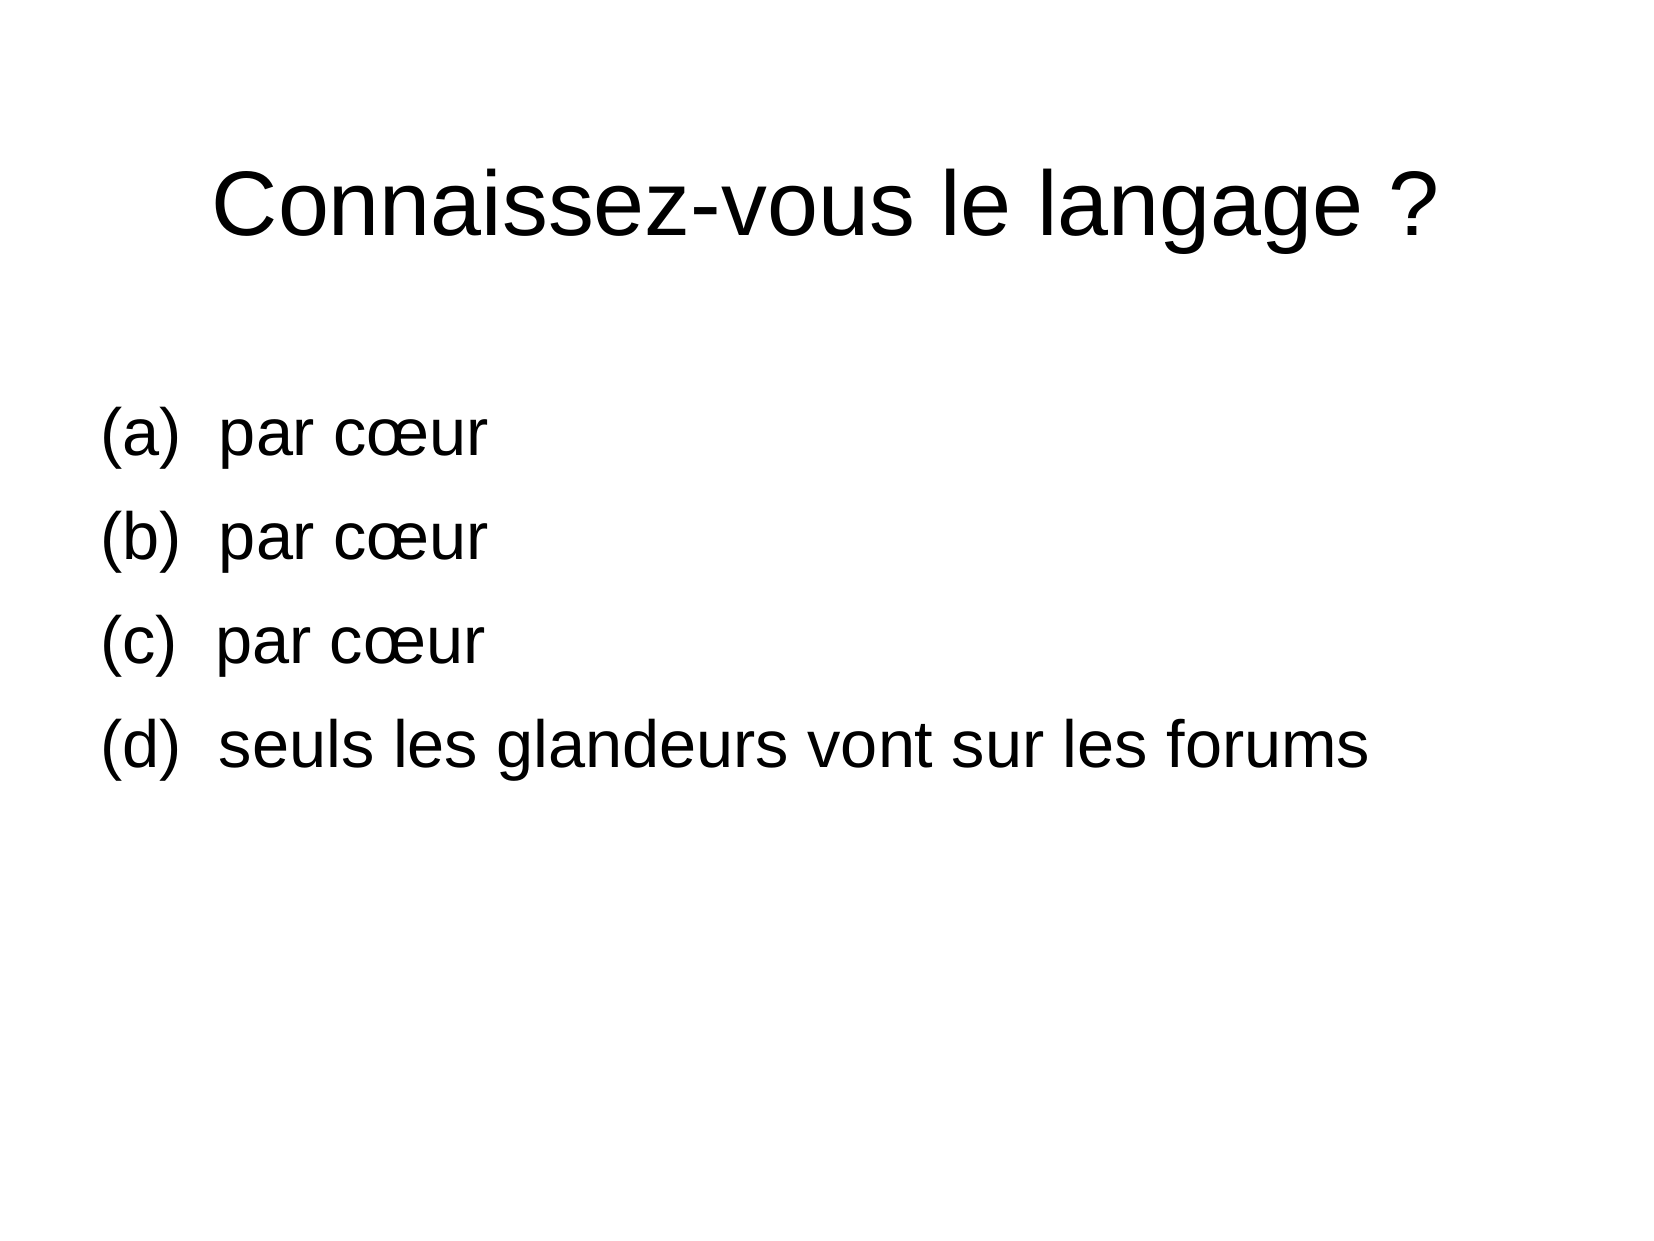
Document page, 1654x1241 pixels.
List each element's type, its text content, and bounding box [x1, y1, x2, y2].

title Connaissez-vous le langage ? [82, 49, 1571, 257]
list par cœur par cœur par cœur seuls les glandeurs vont sur les forums [82, 290, 1571, 1109]
